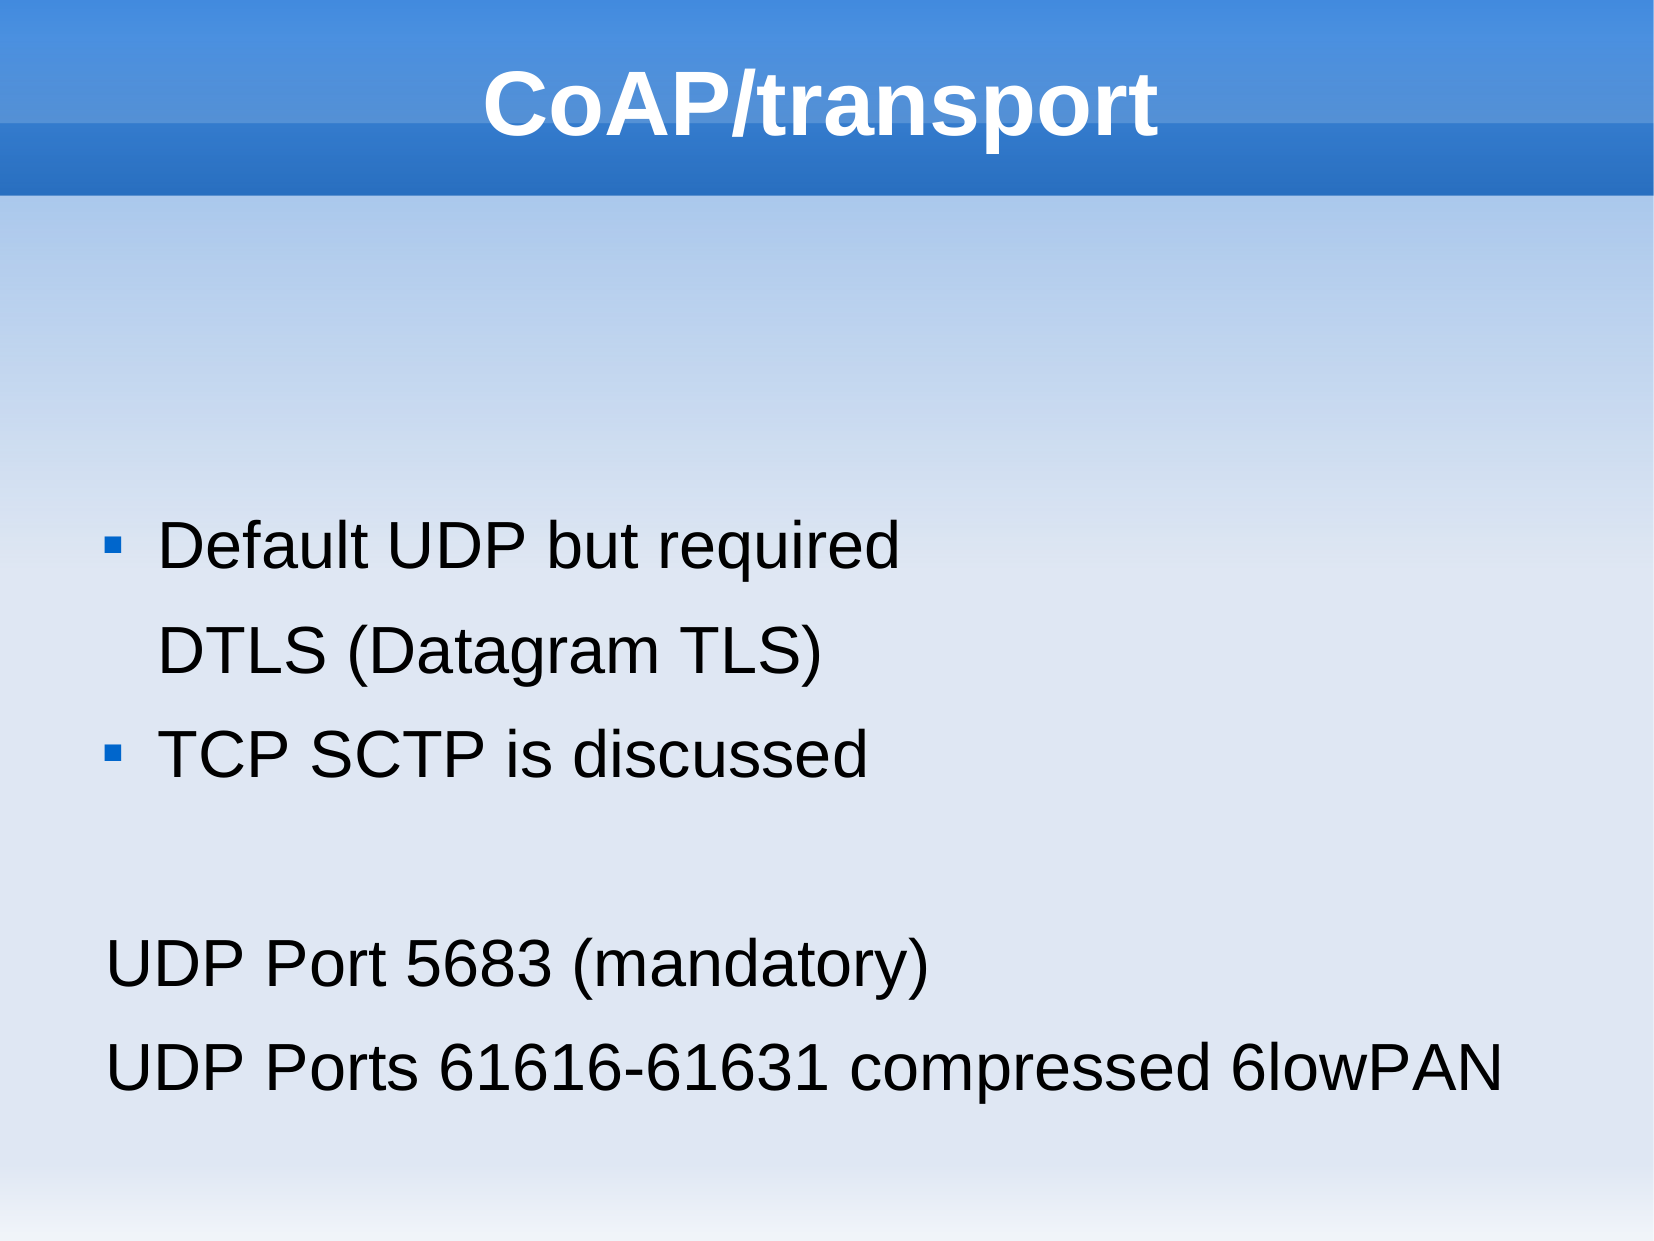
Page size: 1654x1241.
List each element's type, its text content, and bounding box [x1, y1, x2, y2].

picture [0, 0, 1654, 1241]
title CoAP/transport [76, 0, 1565, 208]
list Default UDP but required DTLS (Datagram TLS) TCP SCTP is discussed UDP Port 5683 (mandatory) UDP Ports 61616-61631 compressed 6lowPAN [86, 300, 1576, 1210]
